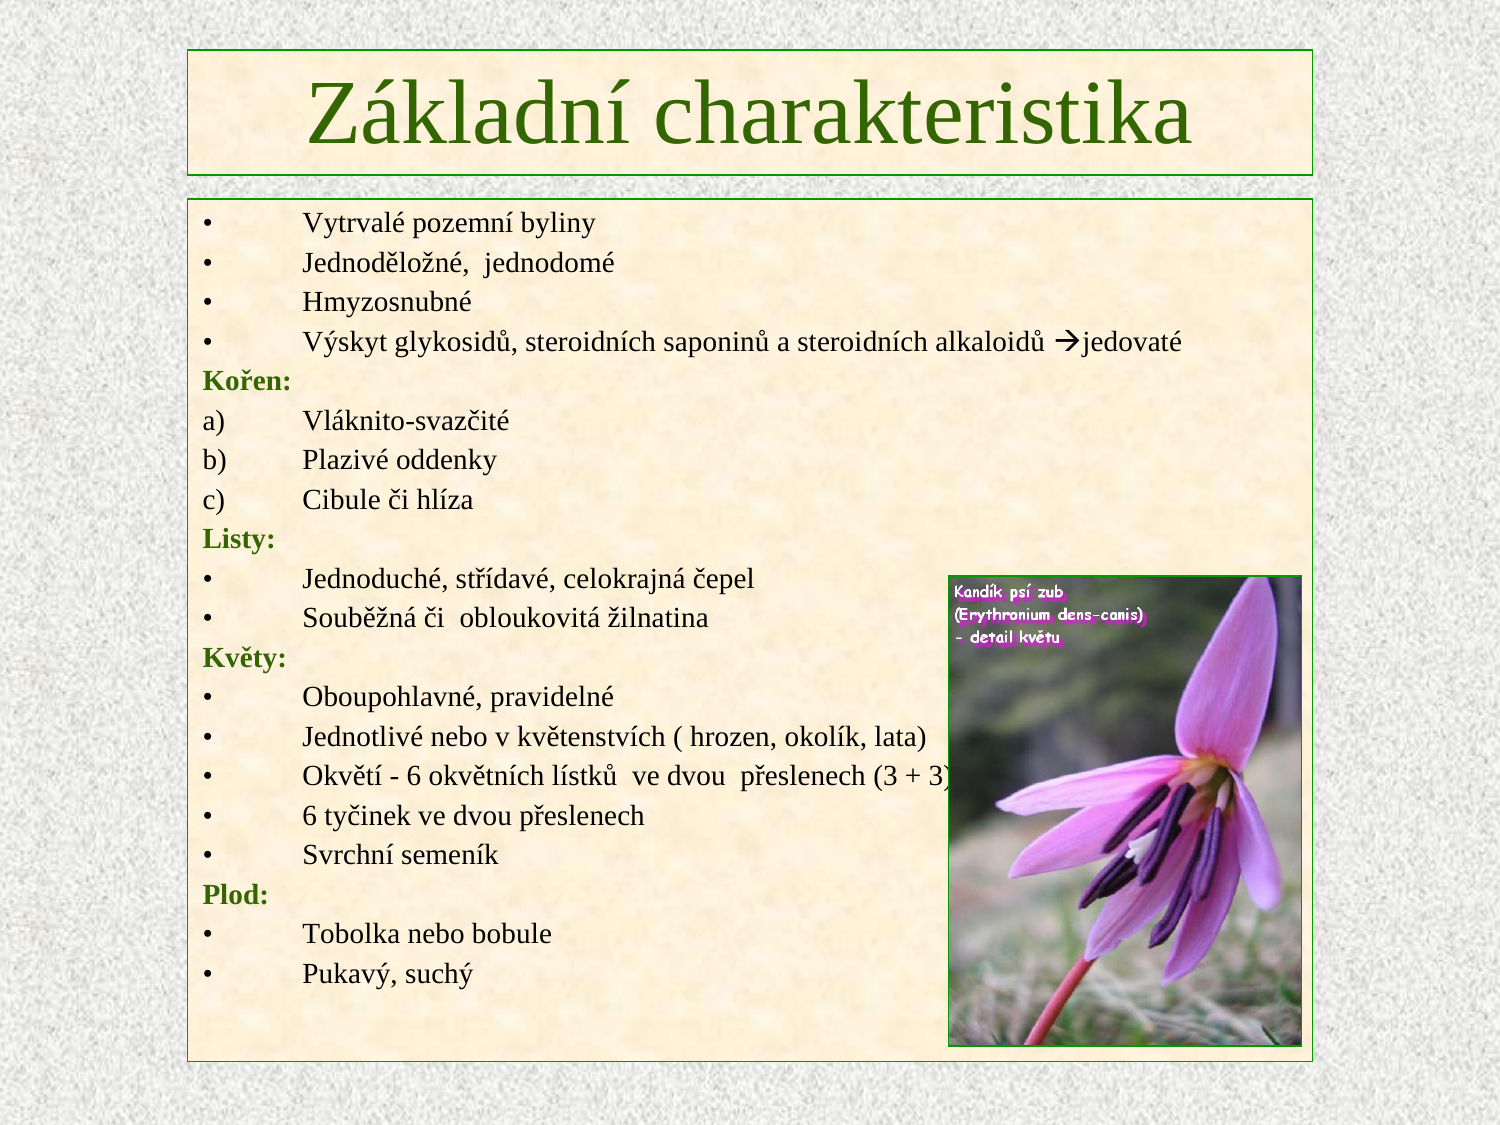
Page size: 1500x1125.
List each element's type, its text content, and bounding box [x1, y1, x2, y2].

picture [0, 0, 1500, 1125]
text_box Vytrvalé pozemní byliny Jednoděložné, jednodomé Hmyzosnubné Výskyt glykosidů, steroidních saponinů a steroidních alkaloidů jedovaté Kořen: Vláknito-svazčité Plazivé oddenky Cibule či hlíza Listy: Jednoduché, střídavé, celokrajná čepel Souběžná či obloukovitá žilnatina Květy: Oboupohlavné, pravidelné Jednotlivé nebo v květenstvích ( hrozen, okolík, lata) Okvětí - 6 okvětních lístků ve dvou přeslenech (3 + 3) 6 tyčinek ve dvou přeslenech Svrchní semeník Plod: Tobolka nebo bobule Pukavý, suchý [187, 199, 1313, 1062]
title Základní charakteristika [187, 50, 1313, 176]
